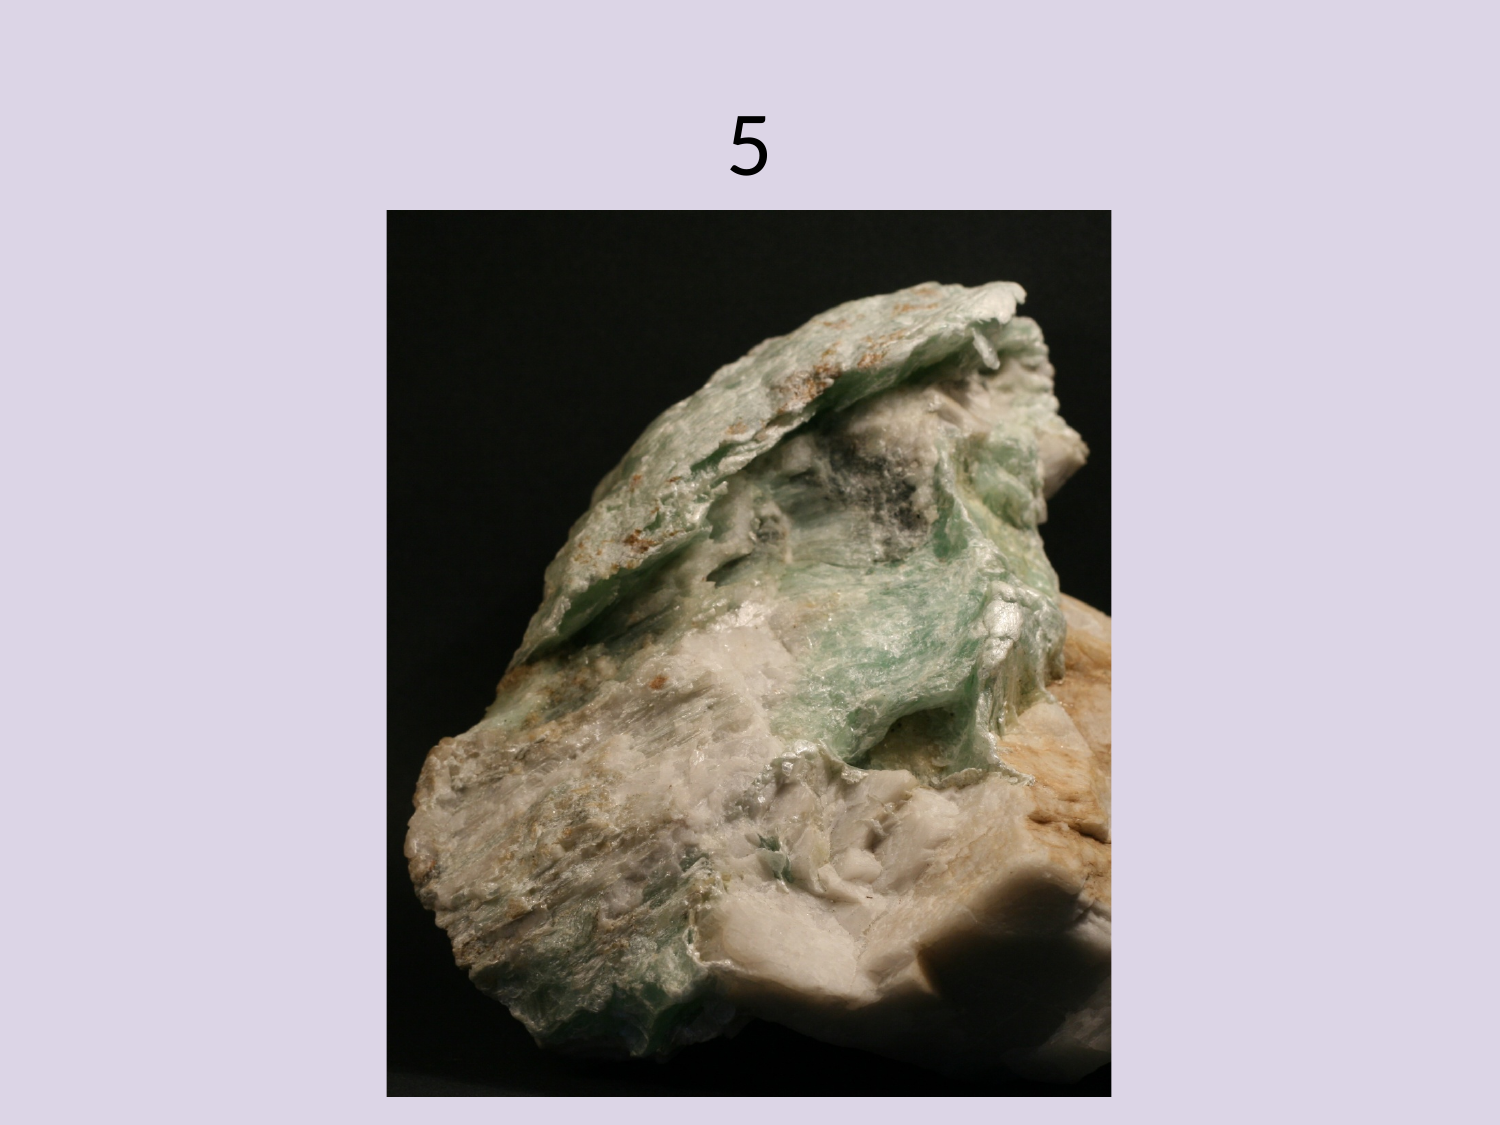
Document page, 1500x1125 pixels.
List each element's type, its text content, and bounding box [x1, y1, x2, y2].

picture [386, 210, 1112, 1097]
title 5 [75, 45, 1426, 233]
